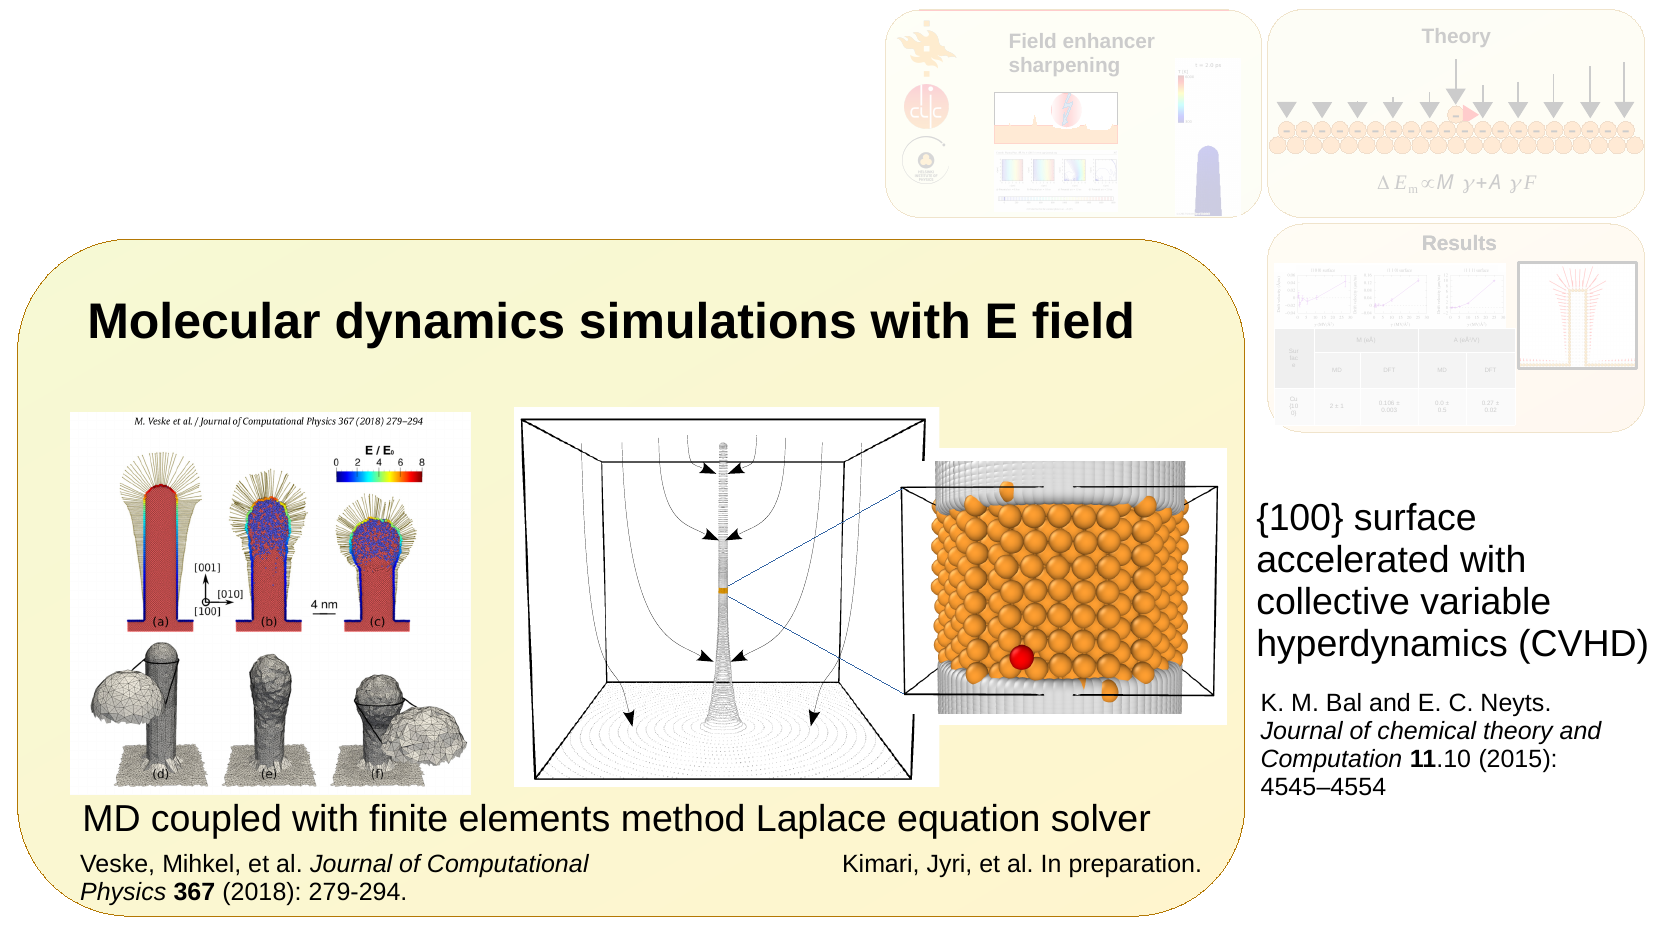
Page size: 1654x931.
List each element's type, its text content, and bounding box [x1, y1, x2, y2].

picture [70, 412, 471, 789]
text_box K. M. Bal and E. C. Neyts. Journal of chemical theory and Computation 11.10 (2015): 4545–4554 [1245, 681, 1636, 809]
text_box Molecular dynamics simulations with E field [72, 285, 1246, 394]
text_box [606, 889, 827, 917]
text_box [17, 6, 1652, 896]
text_box MD coupled with finite elements method Laplace equation solver [67, 789, 1268, 889]
text_box Kimari, Jyri, et al. In preparation. [827, 842, 1368, 918]
picture [514, 407, 1226, 787]
text_box {100} surface accelerated with collective variable hyperdynamics (CVHD) [1241, 489, 1654, 672]
text_box Veske, Mihkel, et al. Journal of Computational Physics 367 (2018): 279-294. [65, 842, 606, 918]
